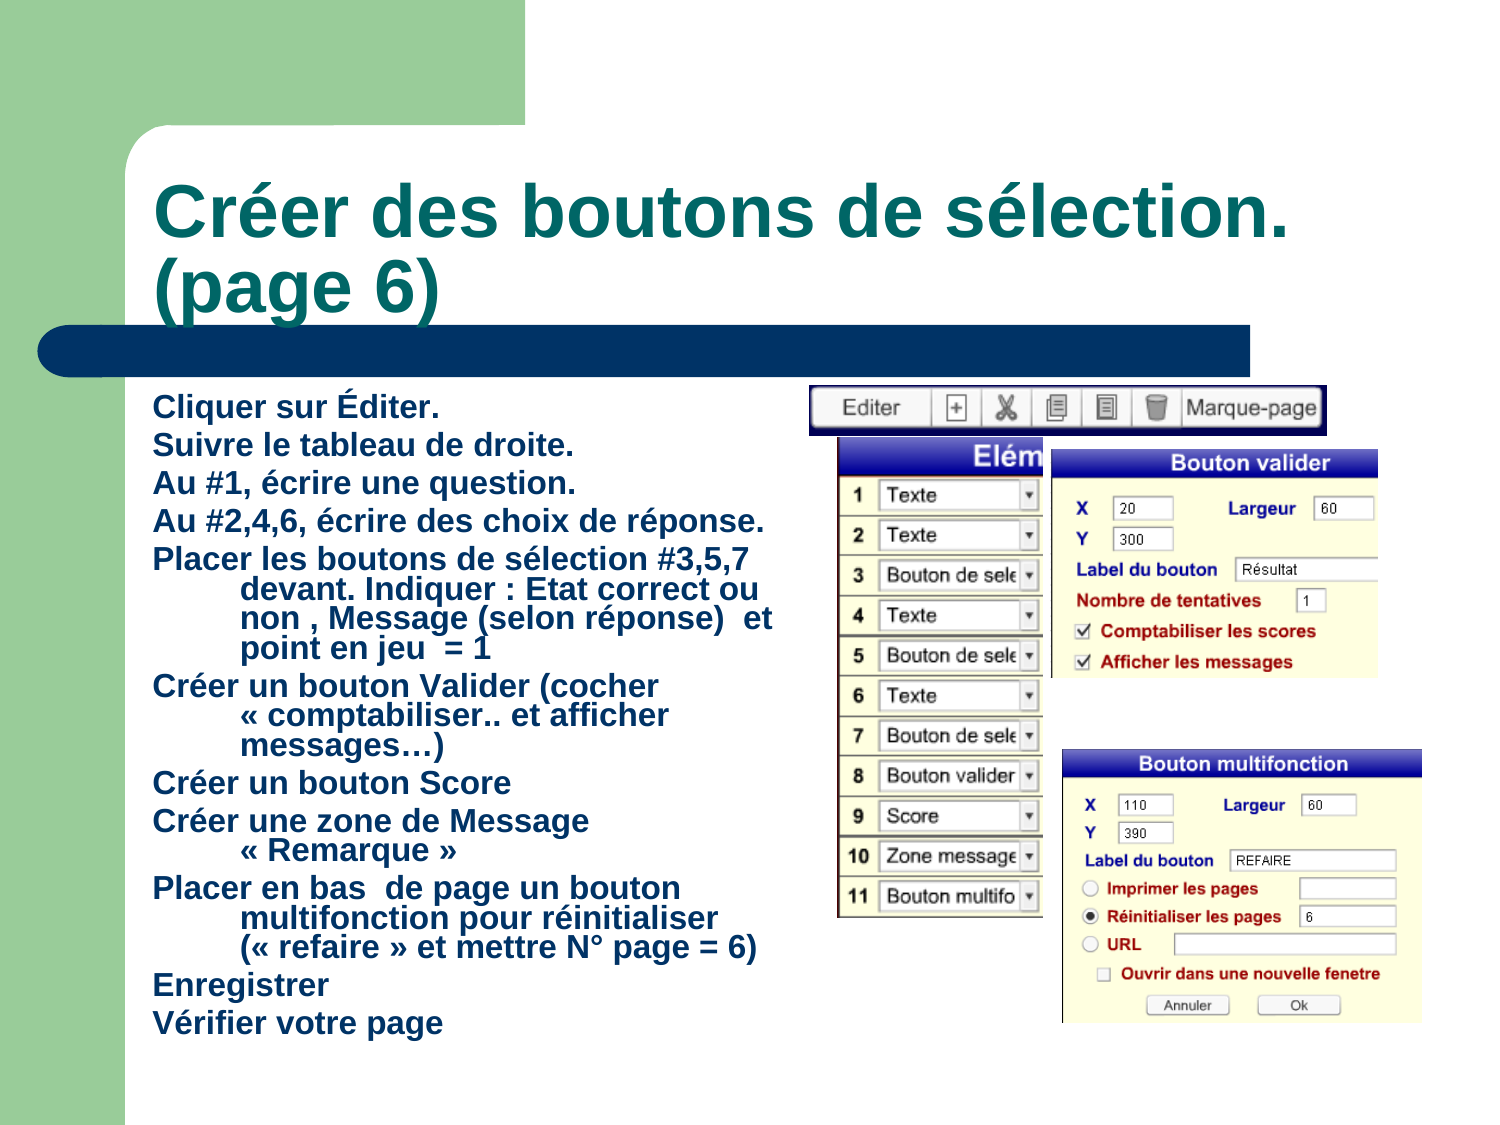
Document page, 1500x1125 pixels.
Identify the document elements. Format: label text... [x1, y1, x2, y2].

title Créer des boutons de sélection. (page 6) [139, 139, 1486, 336]
picture [1050, 449, 1378, 678]
picture [809, 385, 1327, 436]
list Cliquer sur Éditer. Suivre le tableau de droite. Au #1, écrire une question. Au #2,4,6, écrire des choix de réponse. Placer les boutons de sélection #3,5,7 devant. Indiquer : Etat correct ou non , Message (selon réponse) et point en jeu = 1 Créer un bouton Valider (cocher « comptabiliser.. et afficher messages…) Créer un bouton Score Créer une zone de Message « Remarque » Placer en bas de page un bouton multifonction pour réinitialiser (« refaire » et mettre N° page = 6) Enregistrer Vérifier votre page [137, 387, 798, 1124]
picture [837, 437, 1043, 918]
picture [1062, 749, 1422, 1023]
